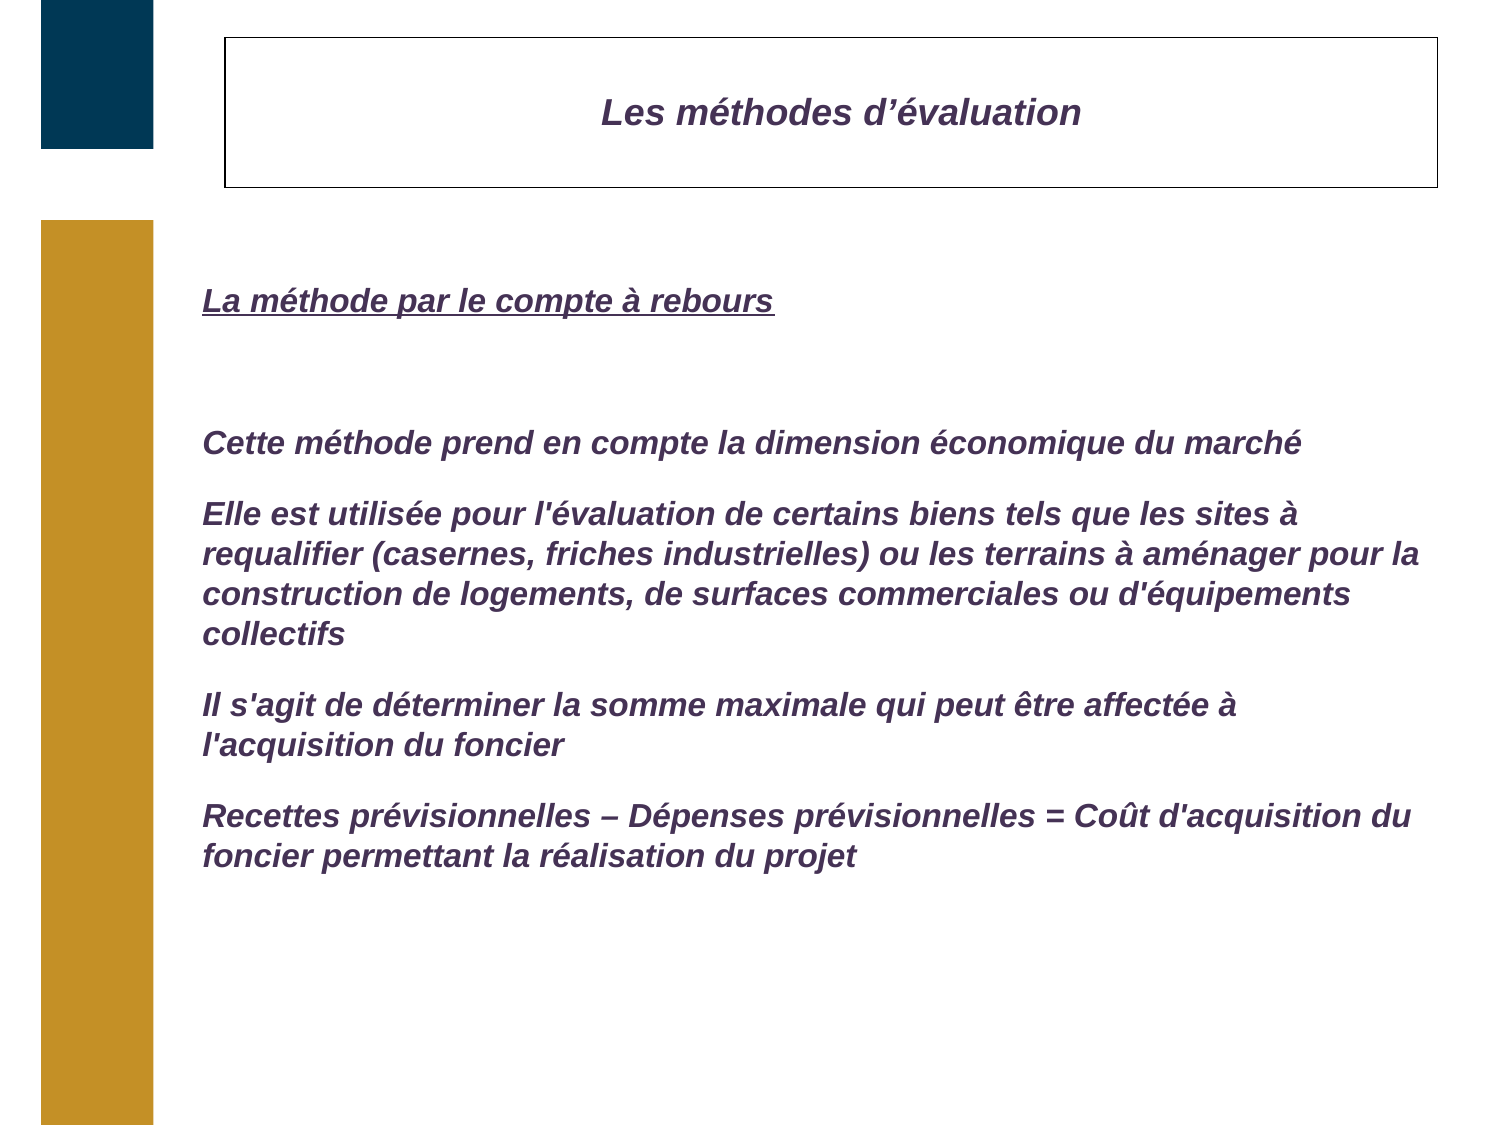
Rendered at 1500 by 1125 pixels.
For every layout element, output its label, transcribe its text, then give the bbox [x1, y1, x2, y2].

text_box Les méthodes d’évaluation [225, 37, 1438, 188]
text_box La méthode par le compte à rebours Cette méthode prend en compte la dimension économique du marché Elle est utilisée pour l'évaluation de certains biens tels que les sites à requalifier (casernes, friches industrielles) ou les terrains à aménager pour la construction de logements, de surfaces commerciales ou d'équipements collectifs Il s'agit de déterminer la somme maximale qui peut être affectée à l'acquisition du foncier Recettes prévisionnelles – Dépenses prévisionnelles = Coût d'acquisition du foncier permettant la réalisation du projet [187, 200, 1438, 954]
